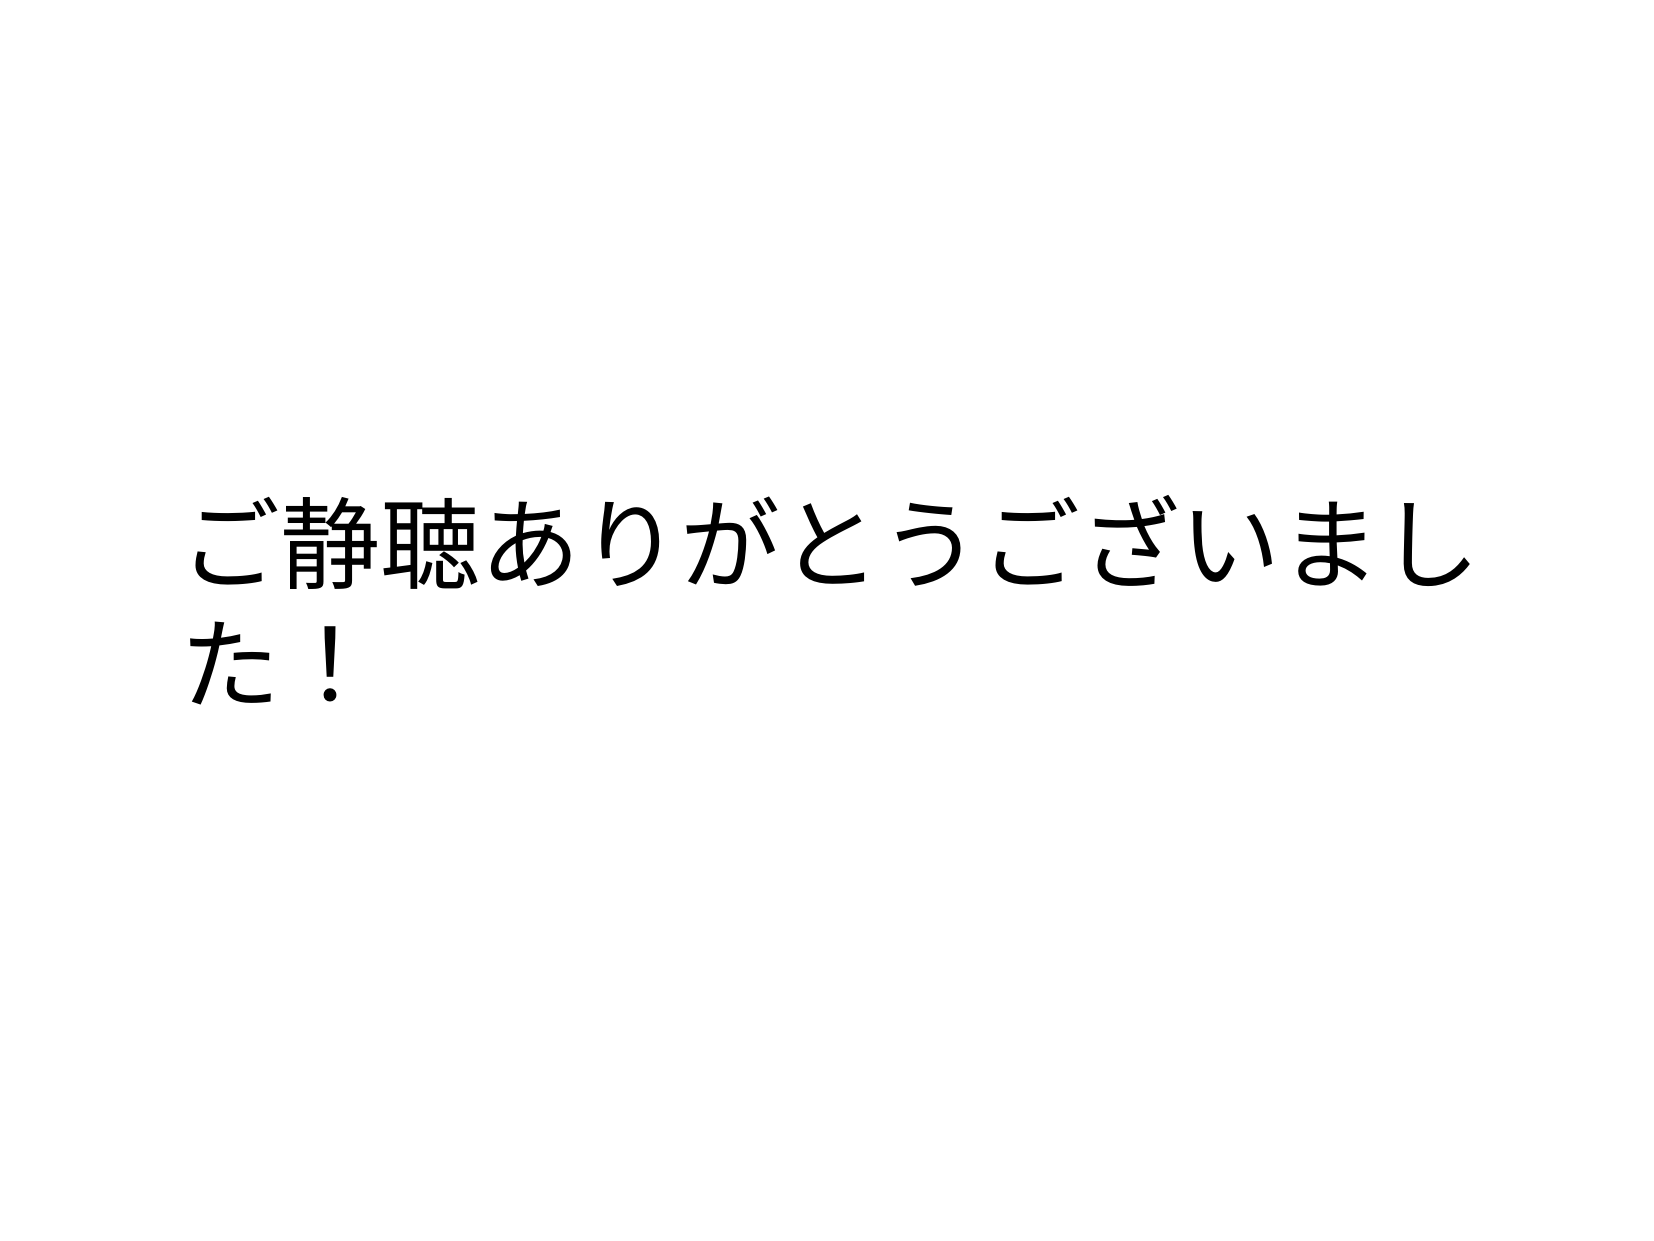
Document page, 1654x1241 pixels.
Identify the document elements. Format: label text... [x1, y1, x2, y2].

text_box ご静聴ありがとうございました！ [165, 473, 1548, 609]
